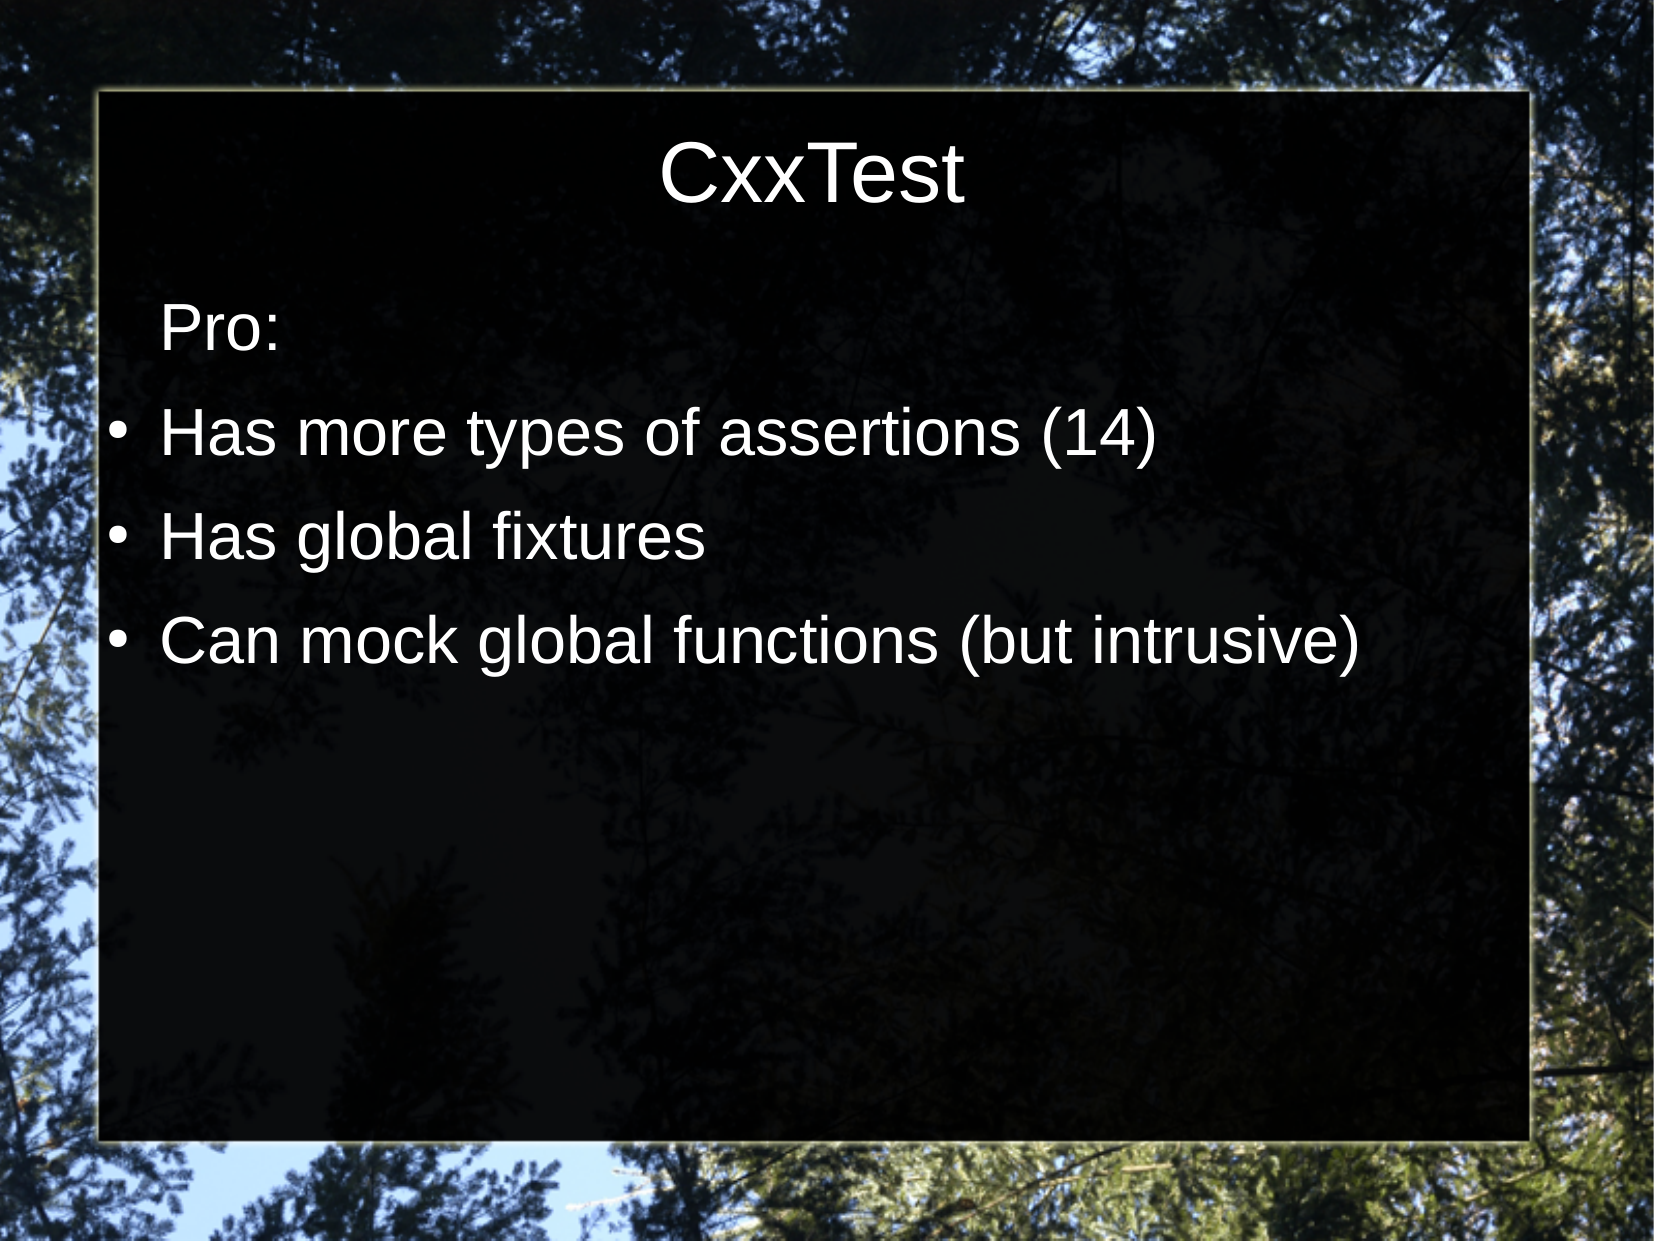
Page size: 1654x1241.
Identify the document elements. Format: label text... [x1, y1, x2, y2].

picture [0, 0, 1654, 1241]
list Pro: Has more types of assertions (14) Has global fixtures Can mock global functions (but intrusive) [88, 290, 1536, 1109]
title CxxTest [88, 88, 1536, 257]
